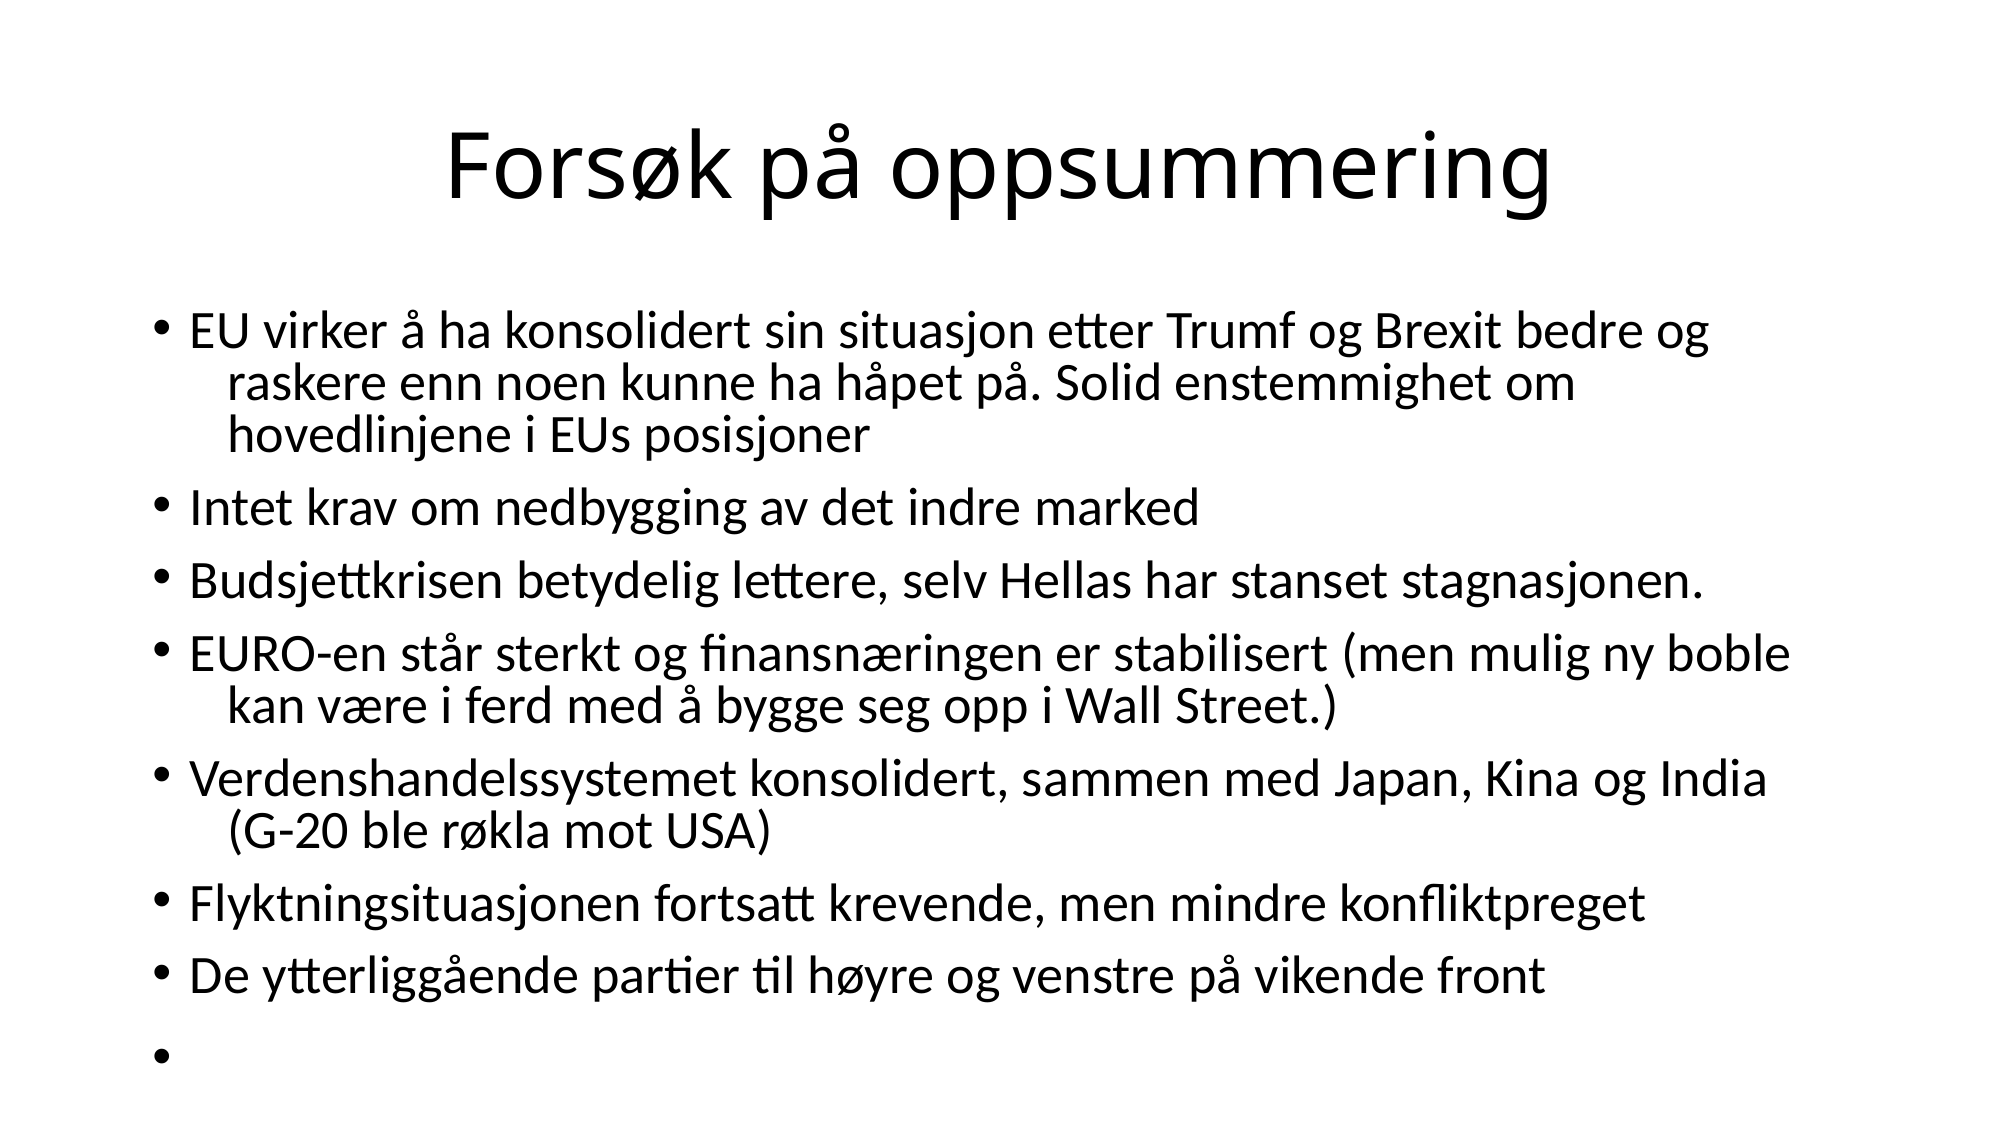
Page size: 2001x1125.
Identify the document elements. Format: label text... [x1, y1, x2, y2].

title Forsøk på oppsummering [137, 59, 1863, 278]
list EU virker å ha konsolidert sin situasjon etter Trumf og Brexit bedre og raskere enn noen kunne ha håpet på. Solid enstemmighet om hovedlinjene i EUs posisjoner Intet krav om nedbygging av det indre marked Budsjettkrisen betydelig lettere, selv Hellas har stanset stagnasjonen. EURO-en står sterkt og finansnæringen er stabilisert (men mulig ny boble kan være i ferd med å bygge seg opp i Wall Street.) Verdenshandelssystemet konsolidert, sammen med Japan, Kina og India (G-20 ble røkla mot USA) Flyktningsituasjonen fortsatt krevende, men mindre konfliktpreget De ytterliggående partier til høyre og venstre på vikende front [137, 299, 1863, 1014]
